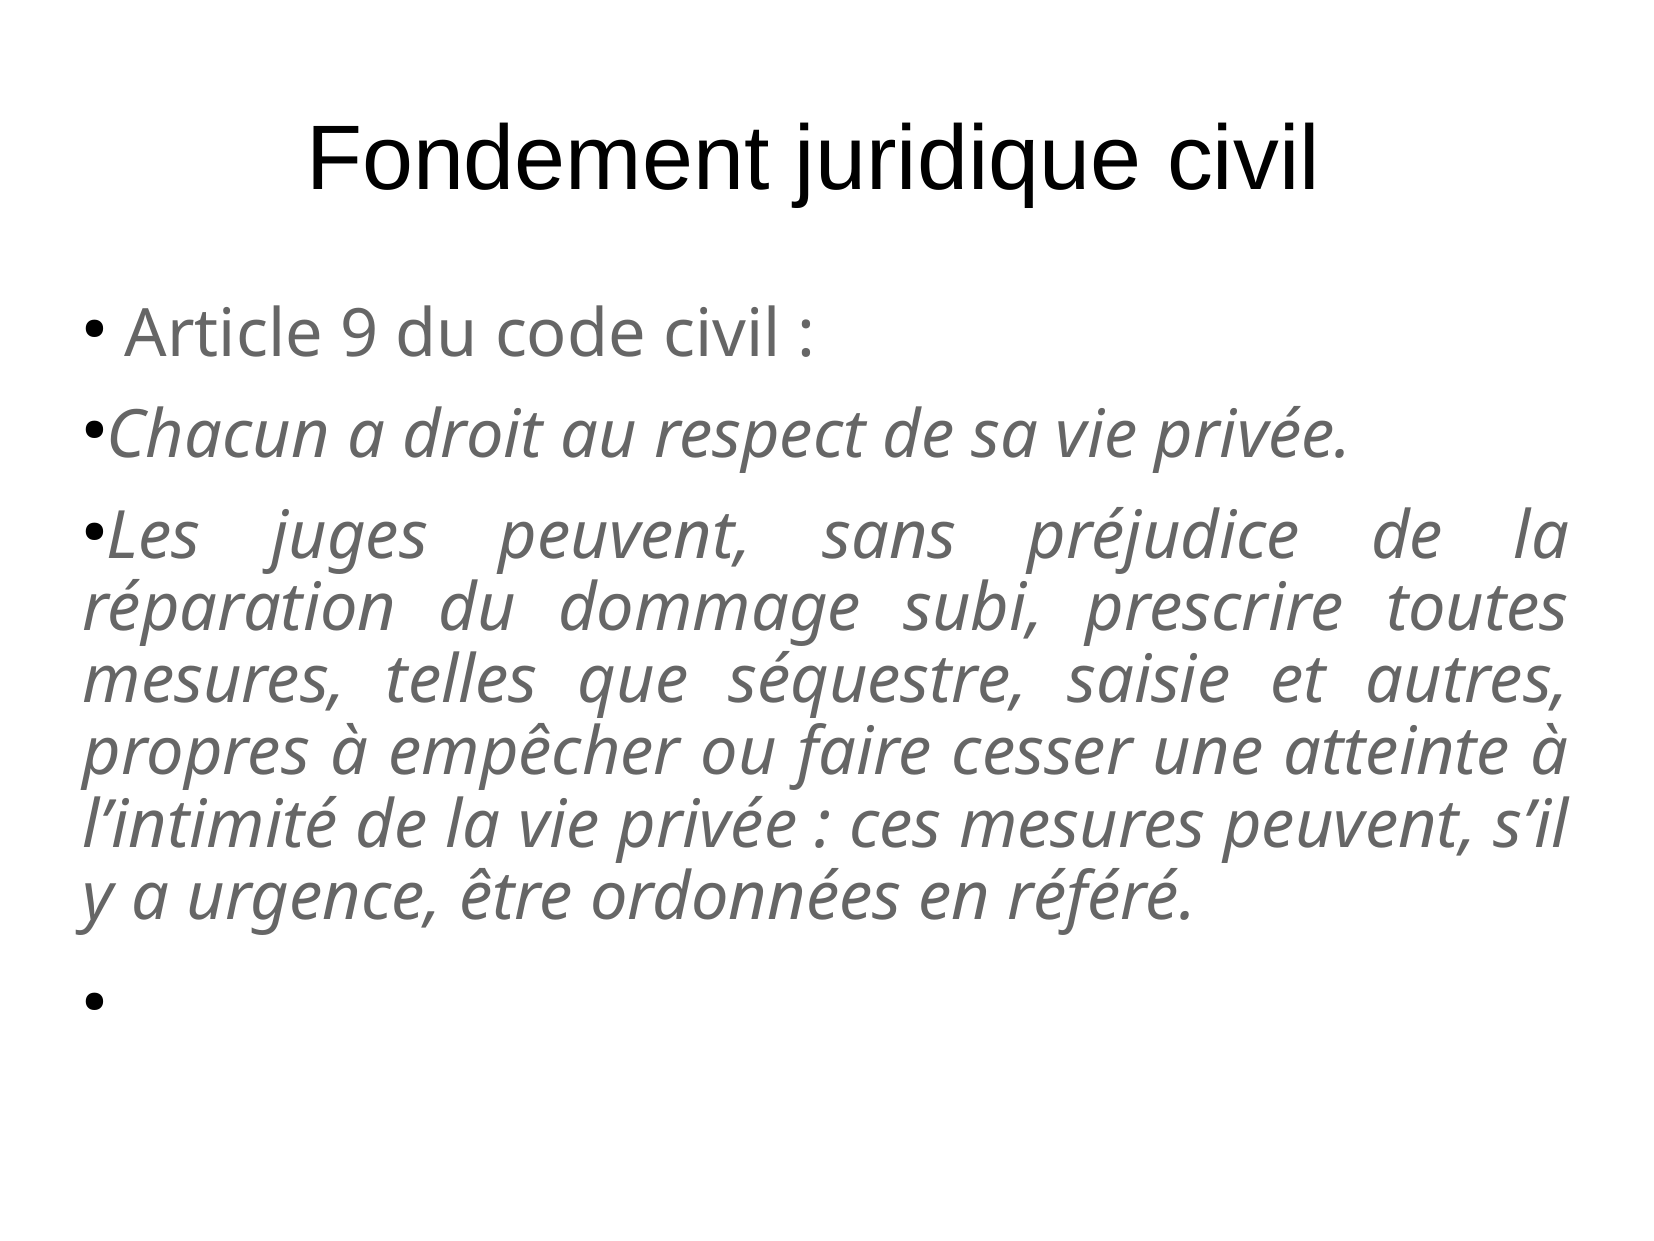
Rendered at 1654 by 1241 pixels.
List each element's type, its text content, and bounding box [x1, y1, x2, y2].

list Article 9 du code civil : Chacun a droit au respect de sa vie privée. Les juges peuvent, sans préjudice de la réparation du dommage subi, prescrire toutes mesures, telles que séquestre, saisie et autres, propres à empêcher ou faire cesser une atteinte à l’intimité de la vie privée : ces mesures peuvent, s’il y a urgence, être ordonnées en référé. [82, 290, 1571, 1010]
title Fondement juridique civil [82, 49, 1571, 257]
